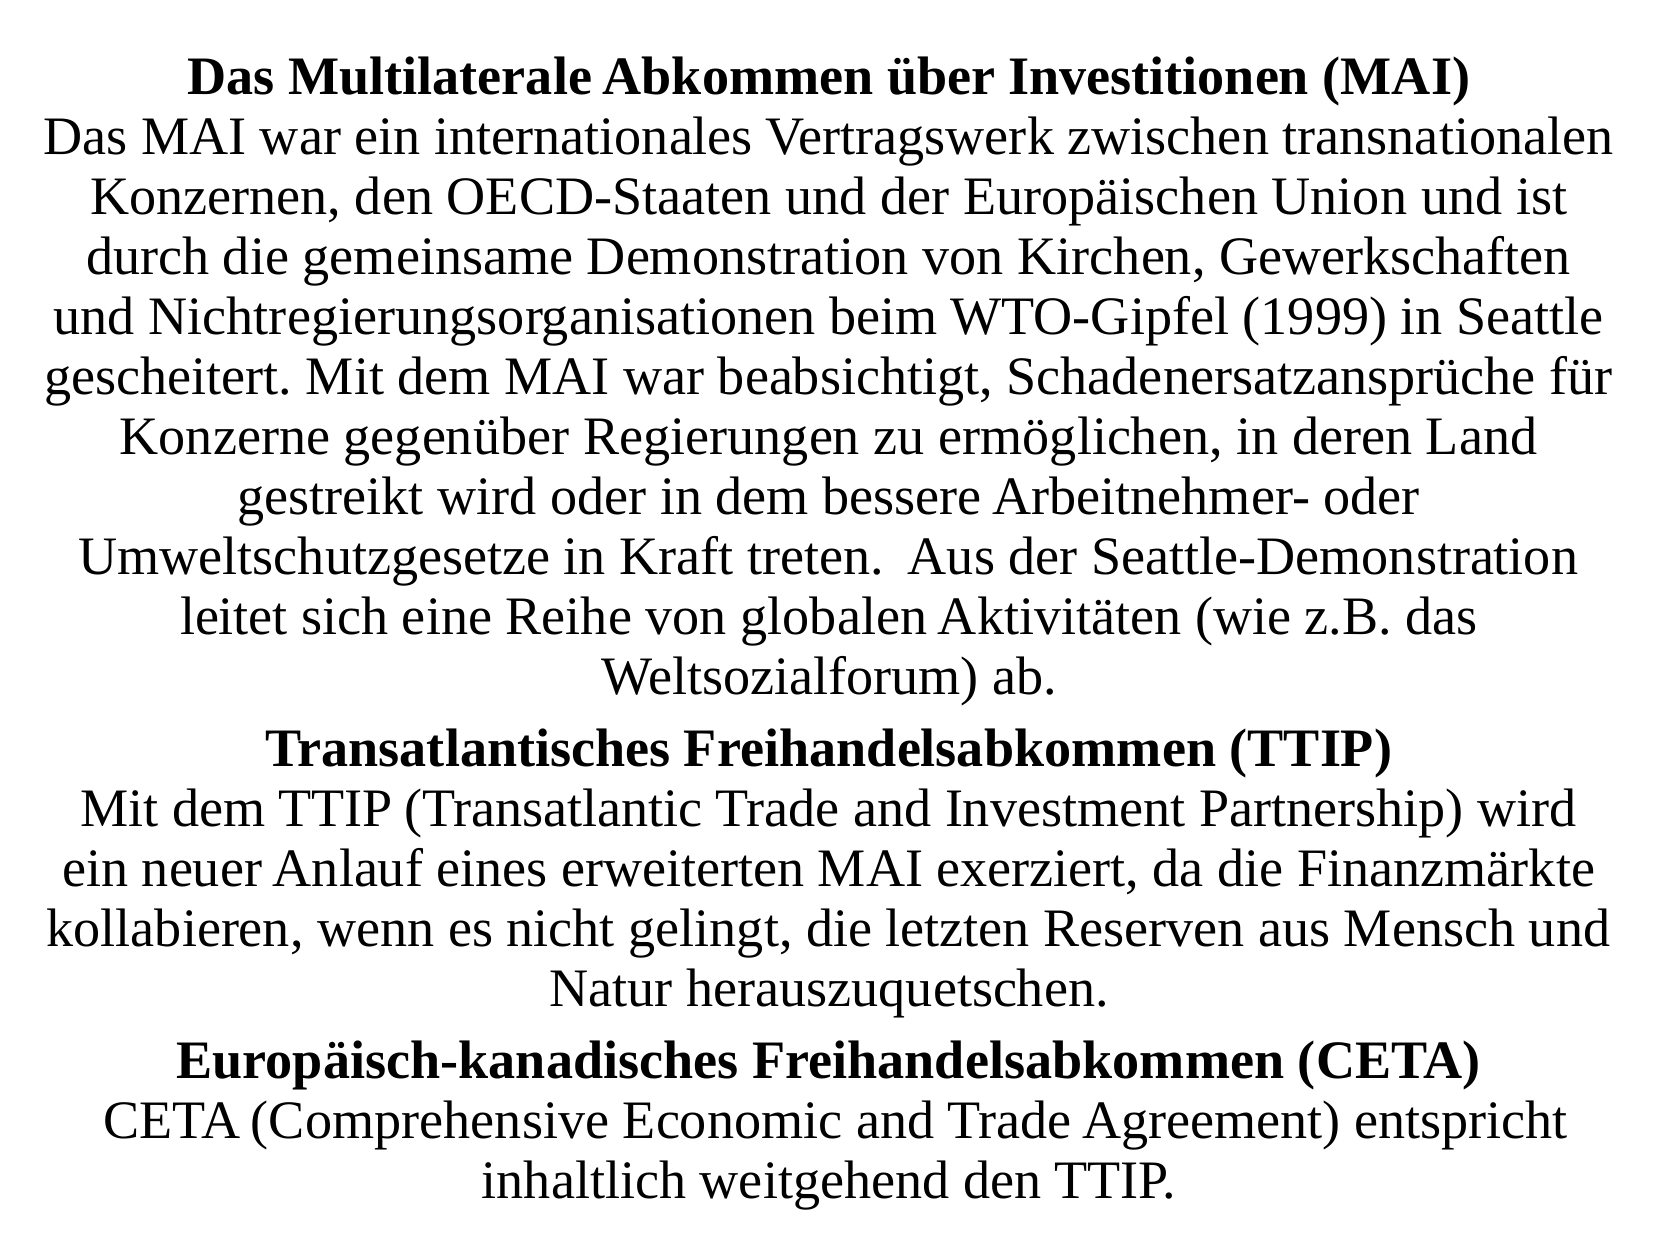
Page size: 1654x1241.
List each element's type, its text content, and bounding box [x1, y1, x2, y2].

text_box Das Multilaterale Abkommen über Investitionen (MAI) Das MAI war ein internationales Vertragswerk zwischen transnationalen Konzernen, den OECD-Staaten und der Europäischen Union und ist durch die gemeinsame Demonstration von Kirchen, Gewerkschaften und Nichtregierungsorganisationen beim WTO-Gipfel (1999) in Seattle gescheitert. Mit dem MAI war beabsichtigt, Schadenersatzansprüche für Konzerne gegenüber Regierungen zu ermöglichen, in deren Land gestreikt wird oder in dem bessere Arbeitnehmer- oder Umweltschutzgesetze in Kraft treten. Aus der Seattle-Demonstration leitet sich eine Reihe von globalen Aktivitäten (wie z.B. das Weltsozialforum) ab. Transatlantisches Freihandelsabkommen (TTIP) Mit dem TTIP (Transatlantic Trade and Investment Partnership) wird ein neuer Anlauf eines erweiterten MAI exerziert, da die Finanzmärkte kollabieren, wenn es nicht gelingt, die letzten Reserven aus Mensch und Natur herauszuquetschen. Europäisch-kanadisches Freihandelsabkommen (CETA) CETA (Comprehensive Economic and Trade Agreement) entspricht inhaltlich weitgehend den TTIP. [28, 39, 1633, 1218]
